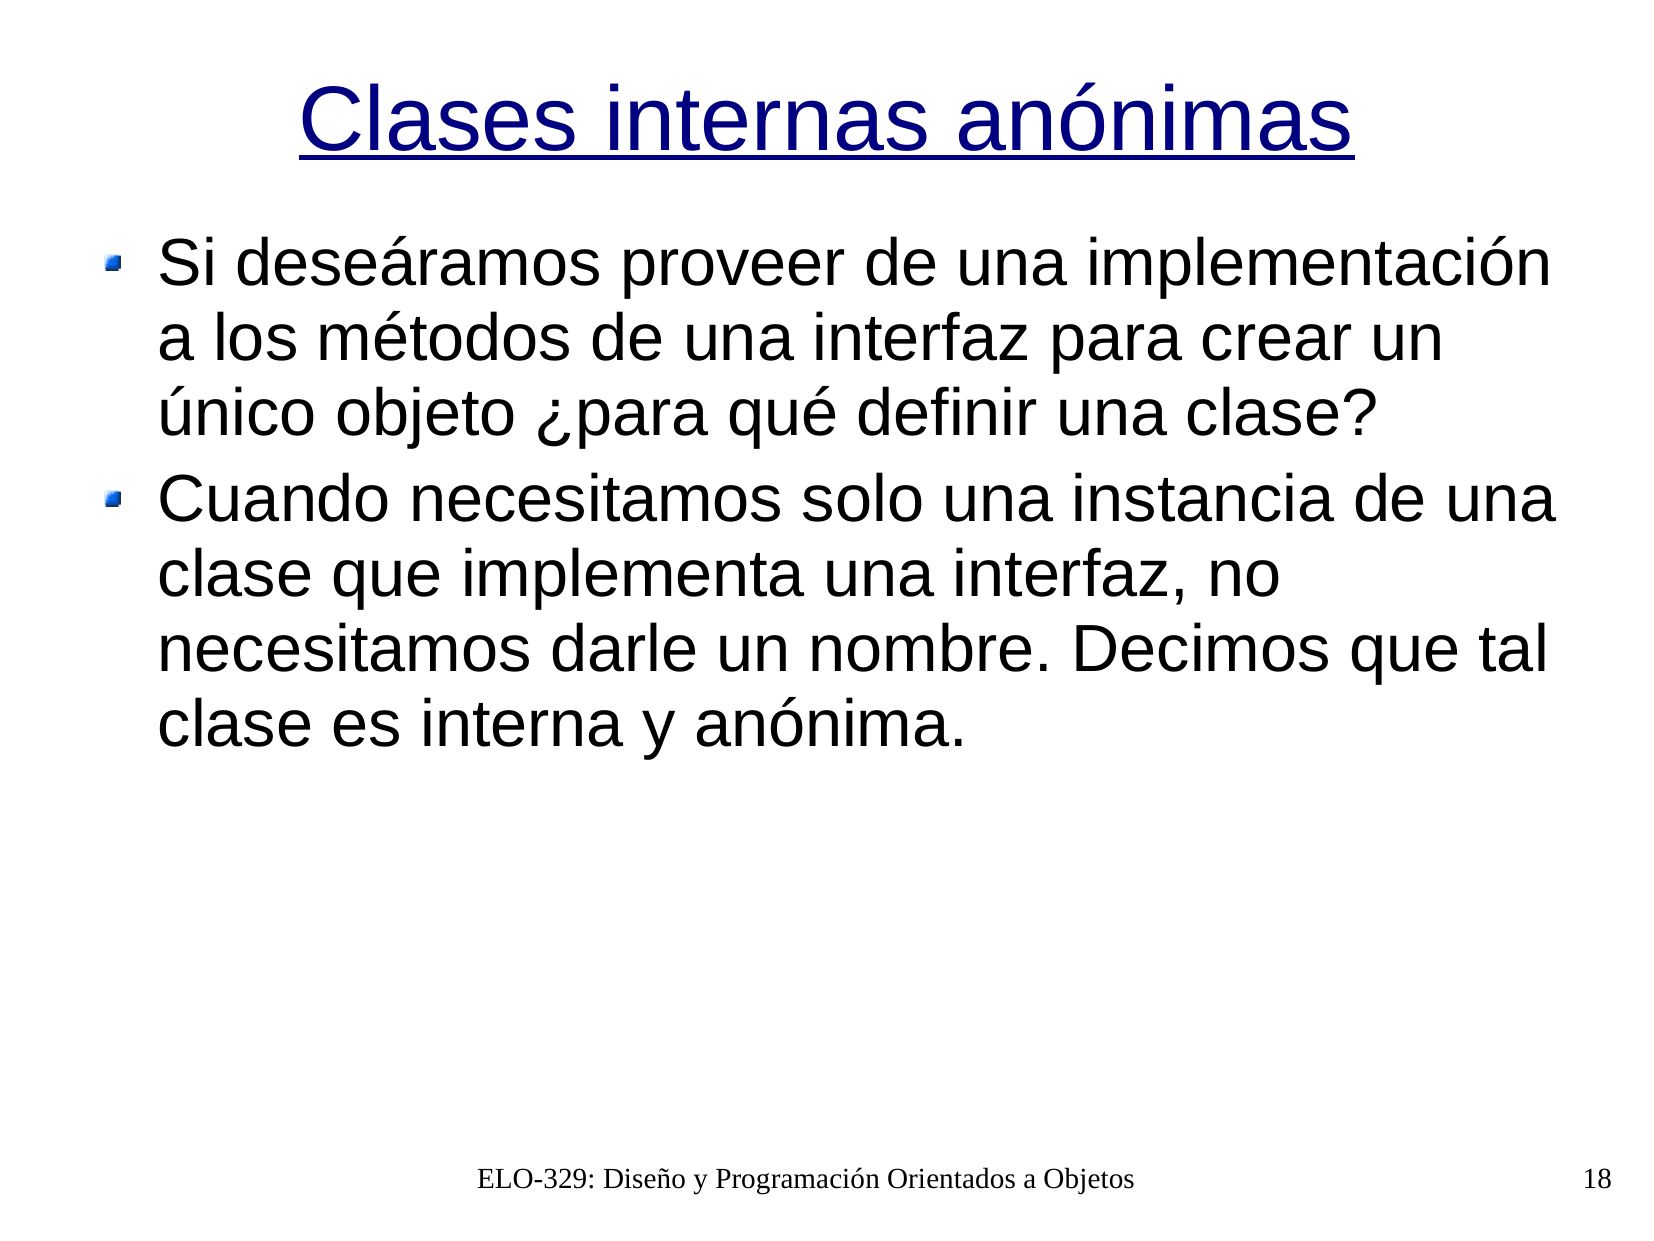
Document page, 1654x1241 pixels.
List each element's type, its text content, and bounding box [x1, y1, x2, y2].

title Clases internas anónimas [82, 49, 1571, 188]
list Si deseáramos proveer de una implementación a los métodos de una interfaz para crear un único objeto ¿para qué definir una clase? Cuando necesitamos solo una instancia de una clase que implementa una interfaz, no necesitamos darle un nombre. Decimos que tal clase es interna y anónima. [86, 225, 1576, 1088]
